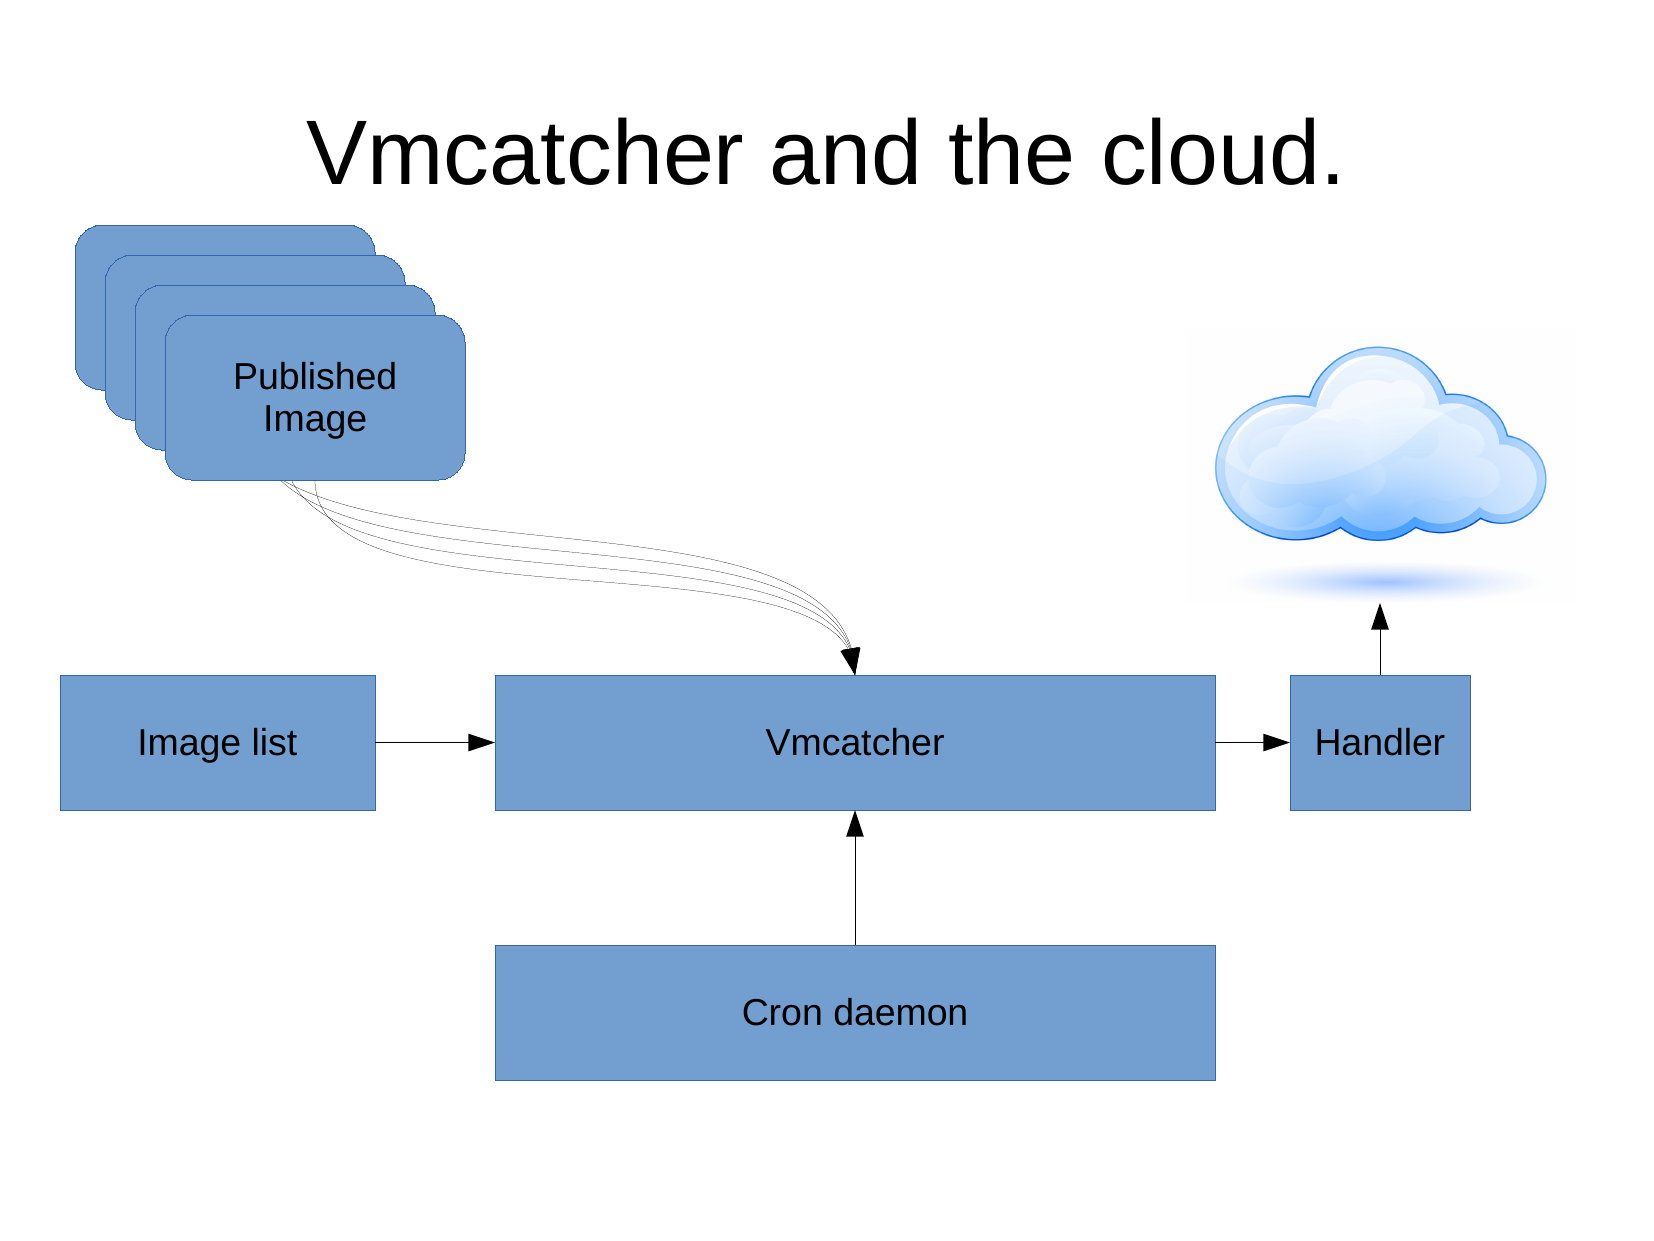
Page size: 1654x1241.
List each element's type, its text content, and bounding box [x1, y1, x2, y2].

picture [1185, 329, 1576, 603]
title Vmcatcher and the cloud. [82, 49, 1571, 257]
text_box Cron daemon [495, 945, 1216, 1081]
text_box Vmcatcher [495, 675, 1216, 811]
text_box Published Image [135, 285, 436, 451]
text_box Published Image [165, 315, 466, 481]
text_box Handler [1290, 675, 1471, 811]
text_box Image list [60, 675, 376, 811]
text_box Published Image [75, 225, 376, 391]
text_box Published Image [105, 255, 406, 421]
